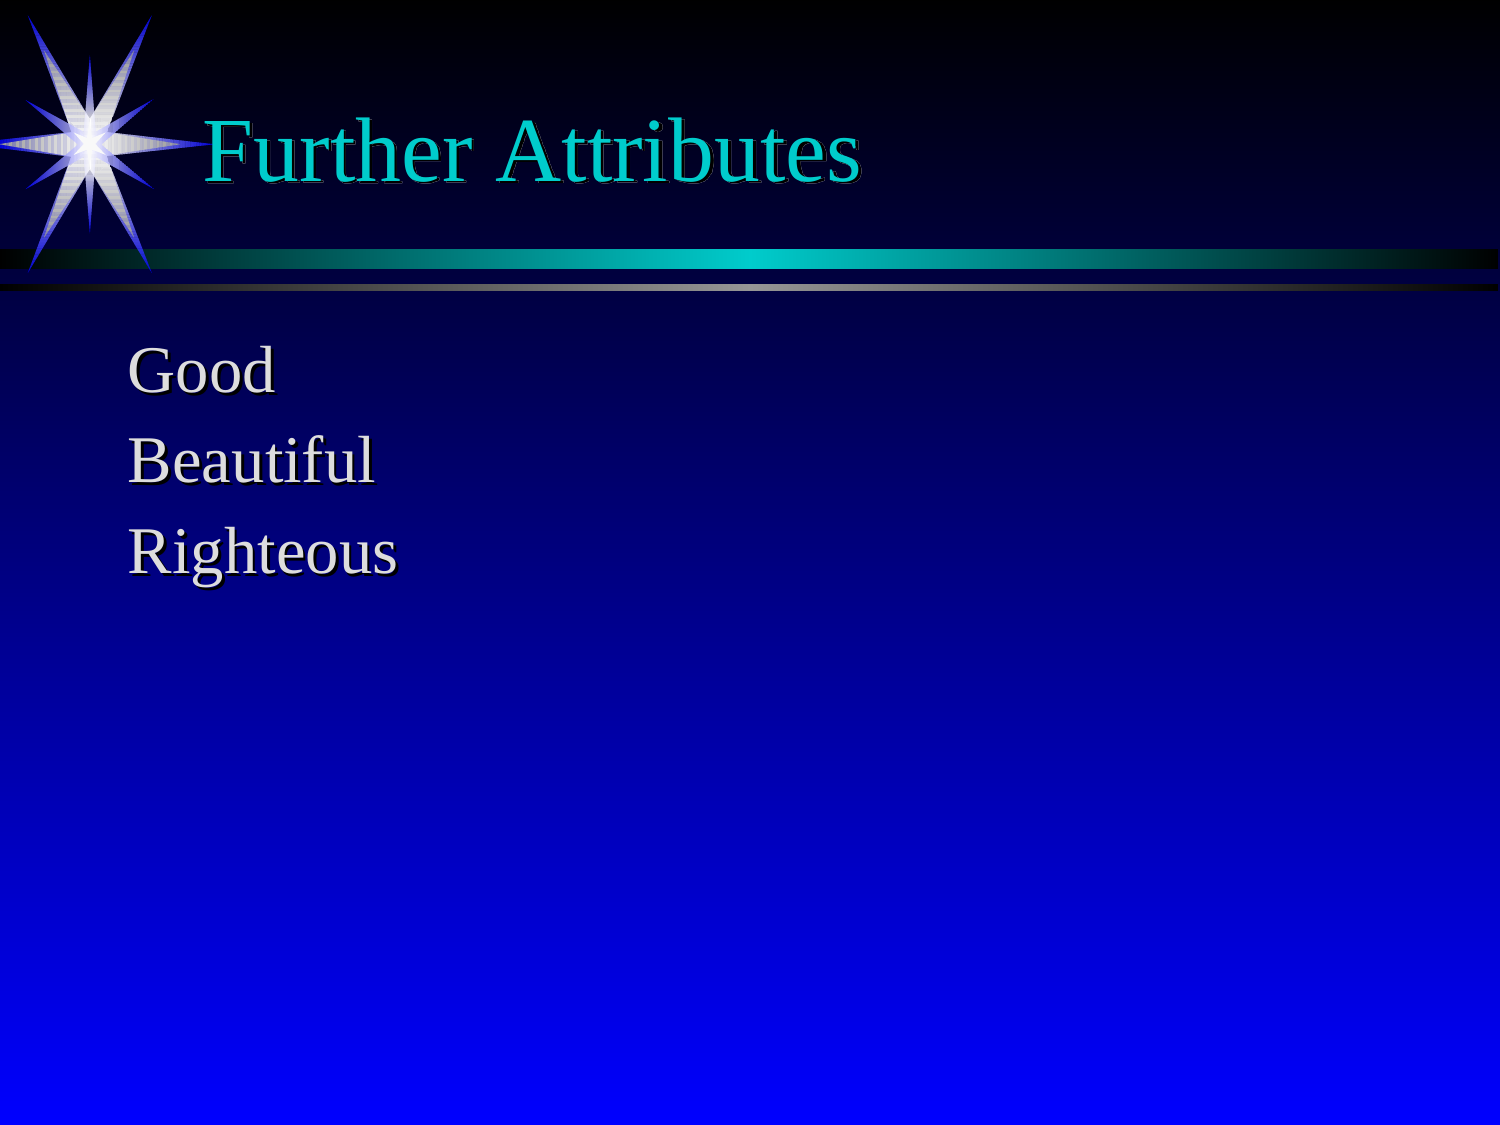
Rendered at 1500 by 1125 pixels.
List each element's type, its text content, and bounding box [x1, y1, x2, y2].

title Further Attributes [187, 56, 1463, 244]
list Good Beautiful Righteous [112, 324, 1388, 1001]
